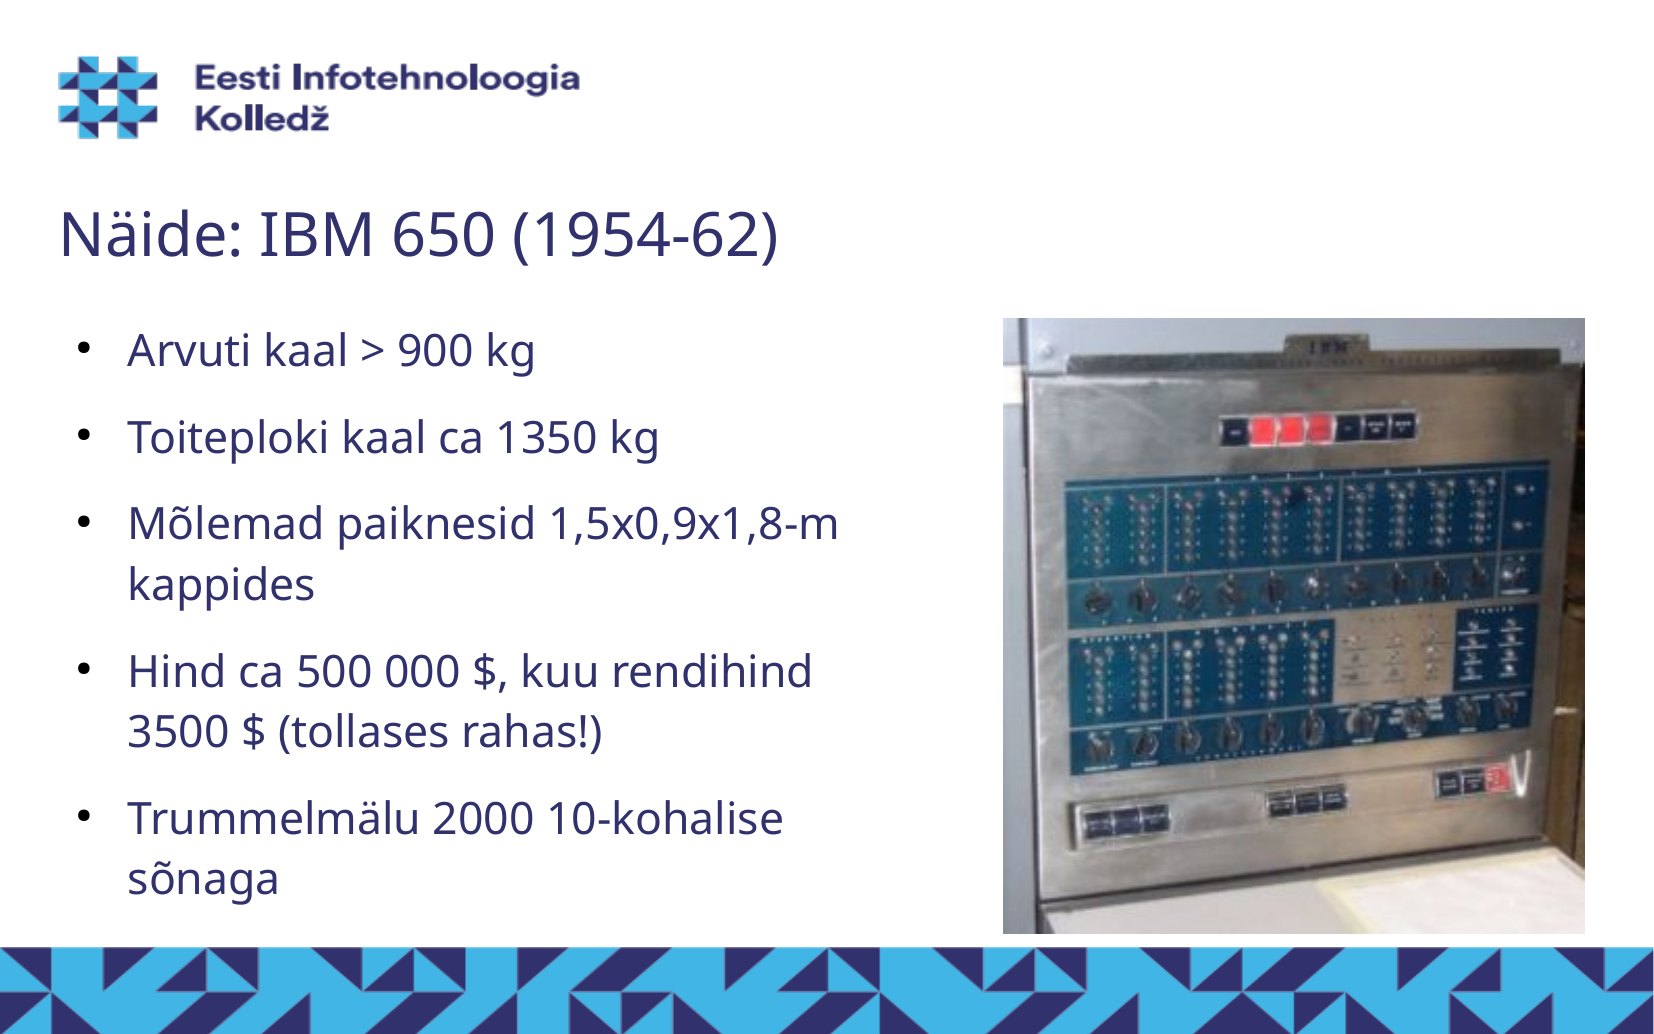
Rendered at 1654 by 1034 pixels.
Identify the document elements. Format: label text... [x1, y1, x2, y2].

title Näide: IBM 650 (1954-62) [59, 158, 1489, 308]
picture [1003, 318, 1585, 934]
list Arvuti kaal > 900 kg Toiteploki kaal ca 1350 kg Mõlemad paiknesid 1,5x0,9x1,8-m kappides Hind ca 500 000 $, kuu rendihind 3500 $ (tollases rahas!) Trummelmälu 2000 10-kohalise sõnaga [59, 318, 1489, 910]
